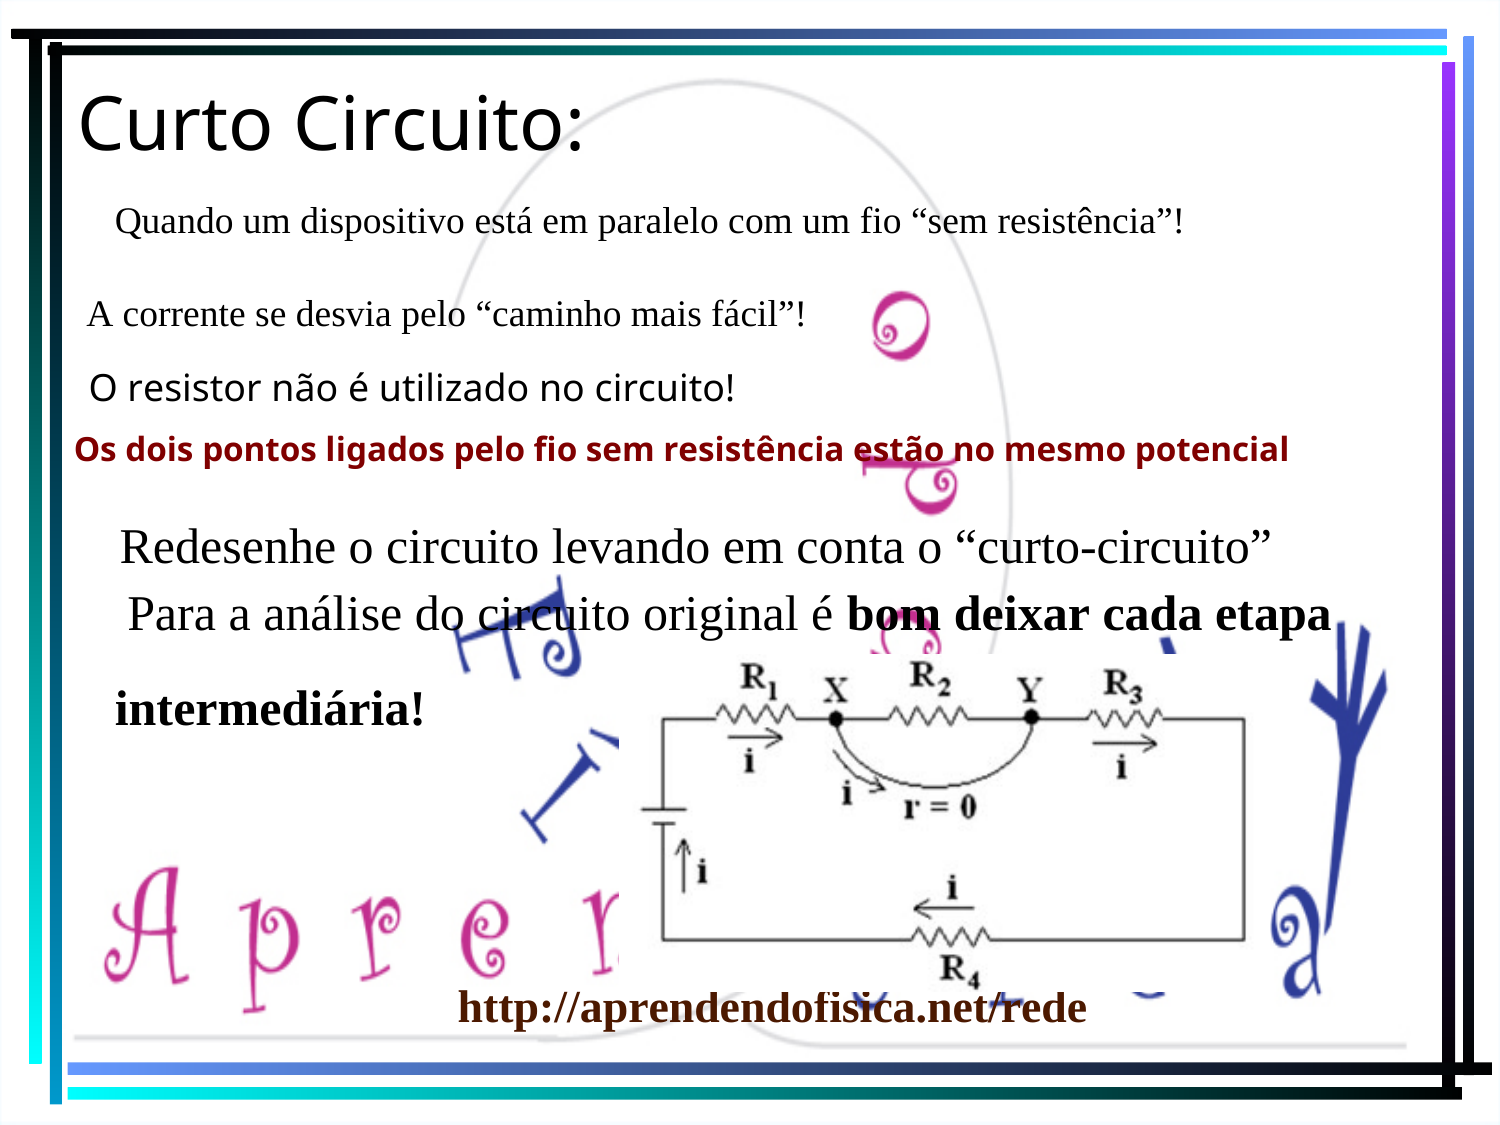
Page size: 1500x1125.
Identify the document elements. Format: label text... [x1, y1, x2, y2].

text_box Os dois pontos ligados pelo fio sem resistência estão no mesmo potencial [59, 413, 1317, 480]
text_box O resistor não é utilizado no circuito! [73, 354, 751, 413]
title Curto Circuito: [62, 62, 1375, 188]
picture [0, 0, 1500, 1125]
text_box A corrente se desvia pelo “caminho mais fácil”! [59, 265, 837, 350]
text_box http://aprendendofisica.net/rede [442, 974, 1103, 1041]
text_box Redesenhe o circuito levando em conta o “curto-circuito” [92, 501, 1301, 586]
text_box Para a análise do circuito original é bom deixar cada etapa intermediária! [100, 578, 1360, 749]
text_box Quando um dispositivo está em paralelo com um fio “sem resistência”! [88, 177, 1214, 256]
